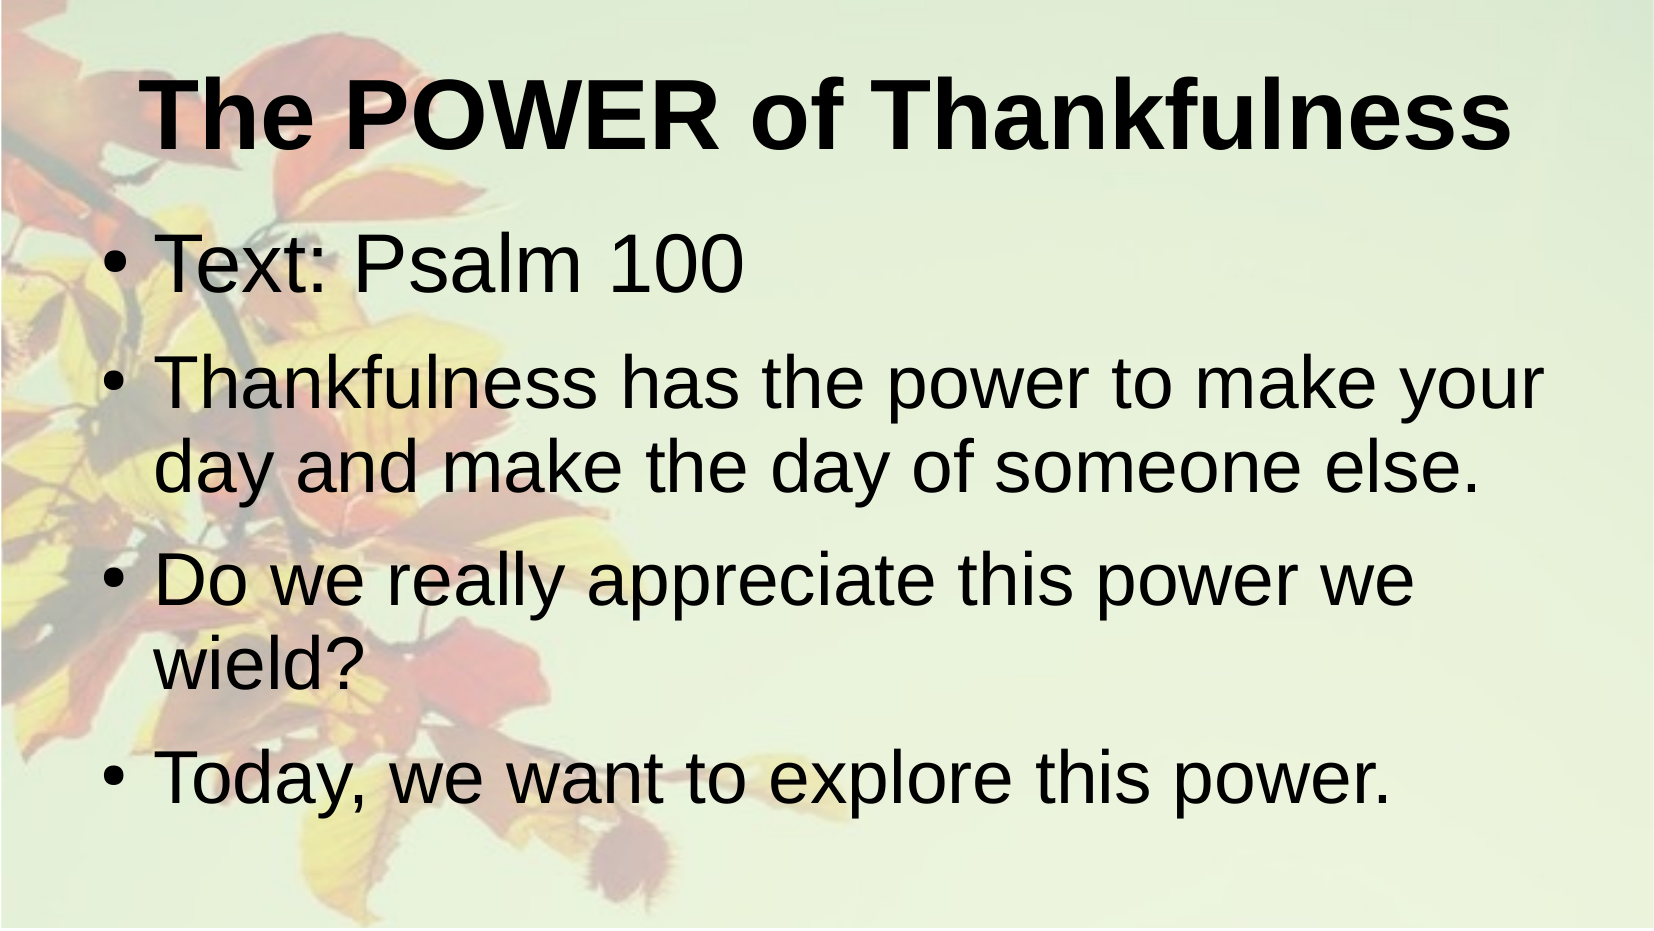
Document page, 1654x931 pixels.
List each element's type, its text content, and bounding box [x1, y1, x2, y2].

title The POWER of Thankfulness [82, 37, 1571, 193]
picture [1, 0, 1654, 928]
list Text: Psalm 100 Thankfulness has the power to make your day and make the day of someone else. Do we really appreciate this power we wield? Today, we want to explore this power. [82, 217, 1571, 916]
